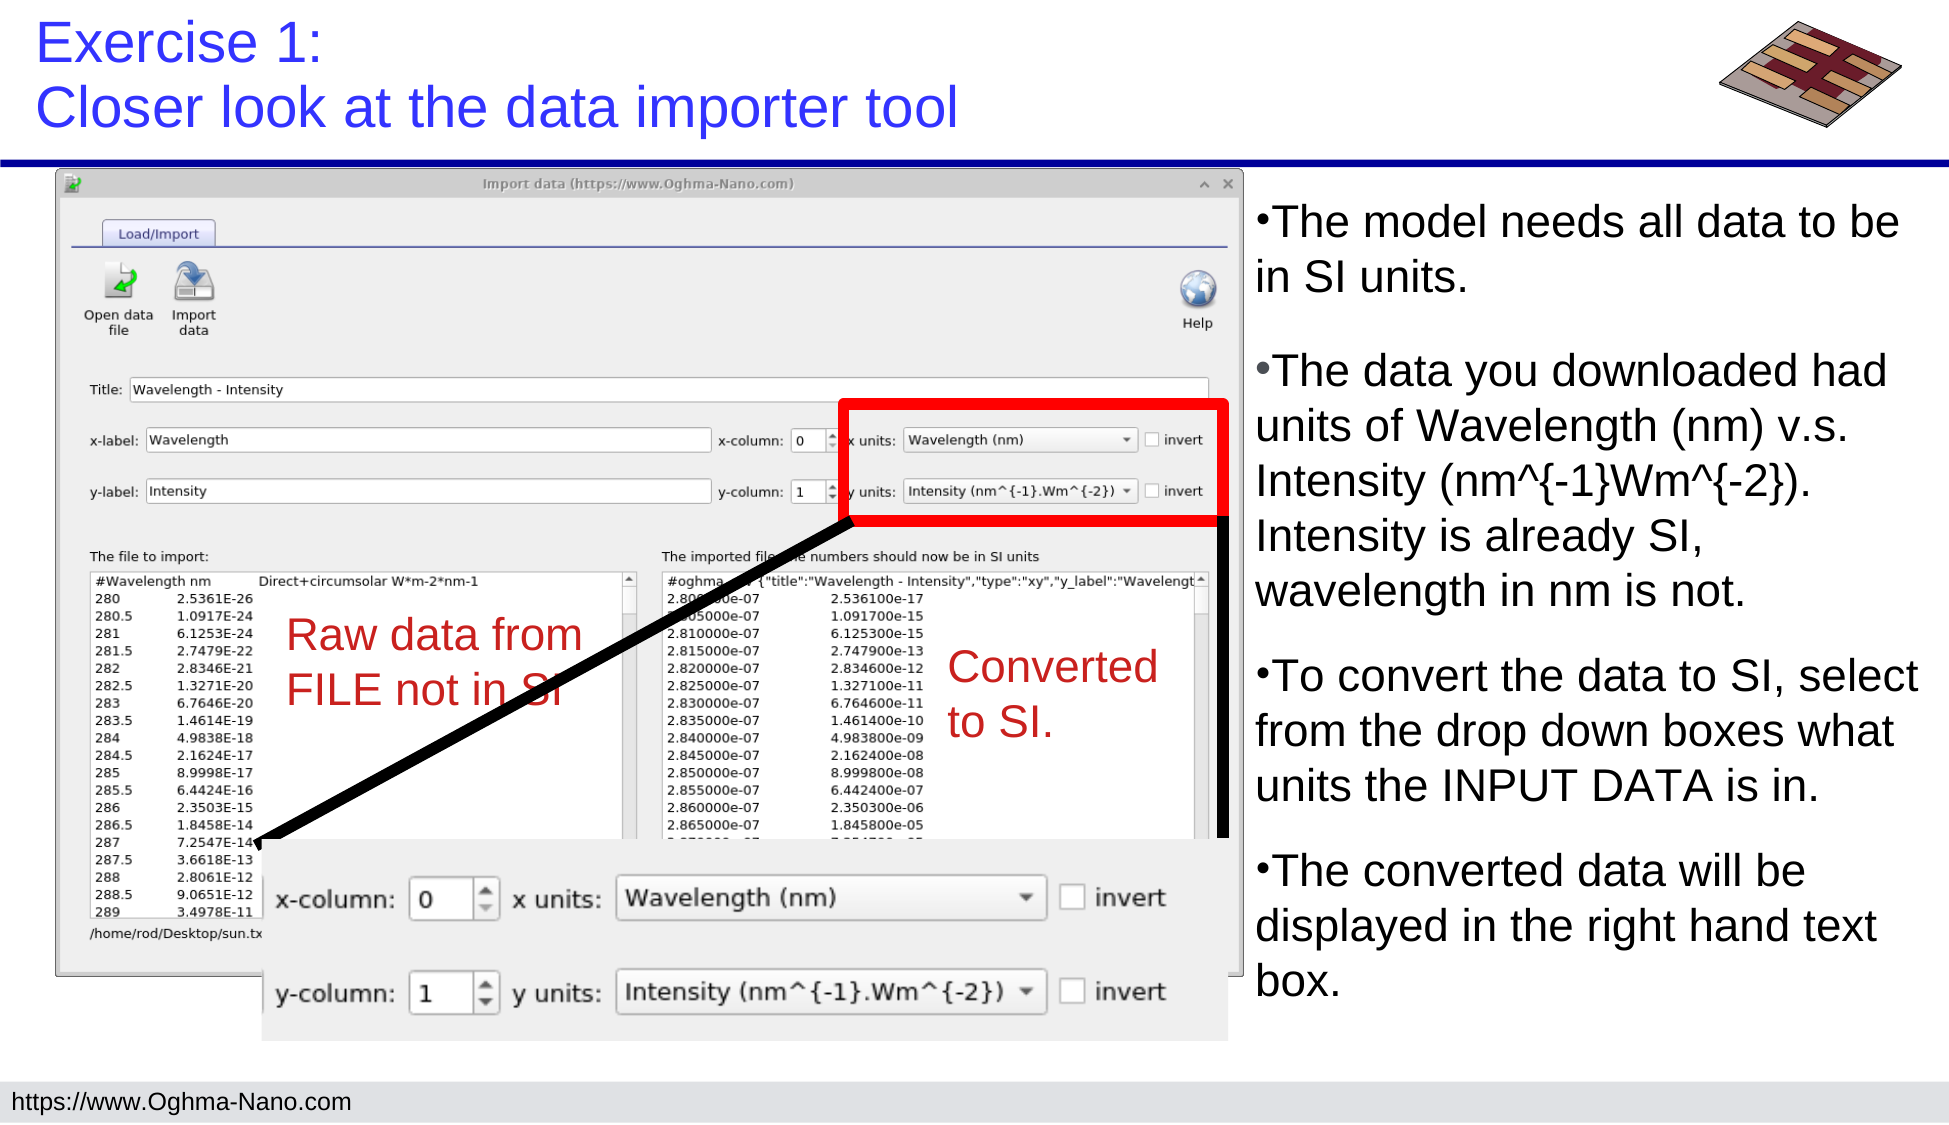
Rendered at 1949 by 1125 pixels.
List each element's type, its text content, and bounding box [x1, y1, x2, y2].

text_box Raw data from FILE not in SI [396, 630, 666, 777]
text_box Converted to SI. [932, 629, 1184, 755]
title Exercise 1: Closer look at the data importer tool [20, 1, 1629, 148]
text_box Raw data from FILE not in SI [271, 596, 666, 777]
picture [55, 168, 1244, 1041]
text_box The model needs all data to be in SI units. The data you downloaded had units of Wavelength (nm) v.s. Intensity (nm^{-1}Wm^{-2}). Intensity is already SI, wavelength in nm is not. To convert the data to SI, select from the drop down boxes what units the INPUT DATA is in. The converted data will be displayed in the right hand text box. [1240, 184, 1938, 1068]
